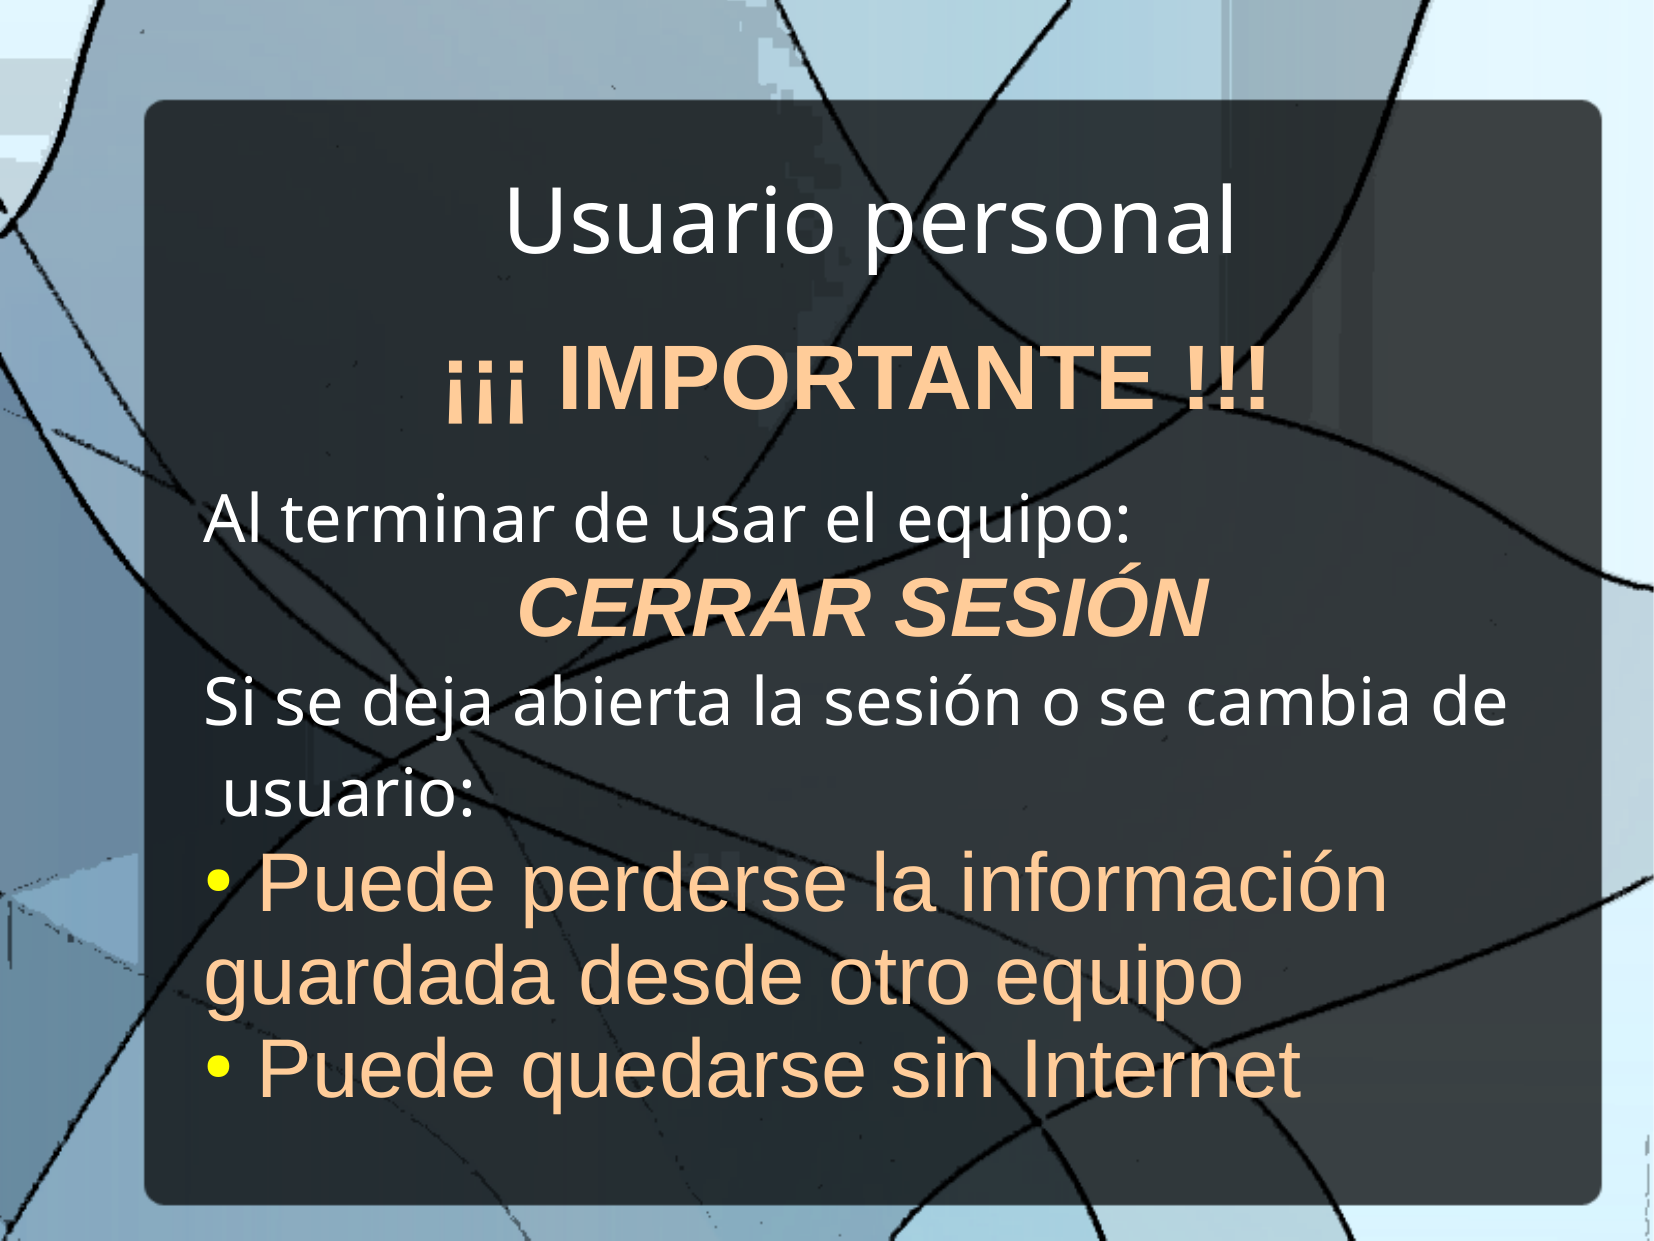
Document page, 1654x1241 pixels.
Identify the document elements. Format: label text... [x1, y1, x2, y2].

title Usuario personal [159, 108, 1583, 325]
picture [0, 0, 1654, 1241]
text_box ¡¡¡ IMPORTANTE !!! Al terminar de usar el equipo: CERRAR SESIÓN Si se deja abierta la sesión o se cambia de usuario: Puede perderse la información guardada desde otro equipo Puede quedarse sin Internet [188, 318, 1582, 1158]
